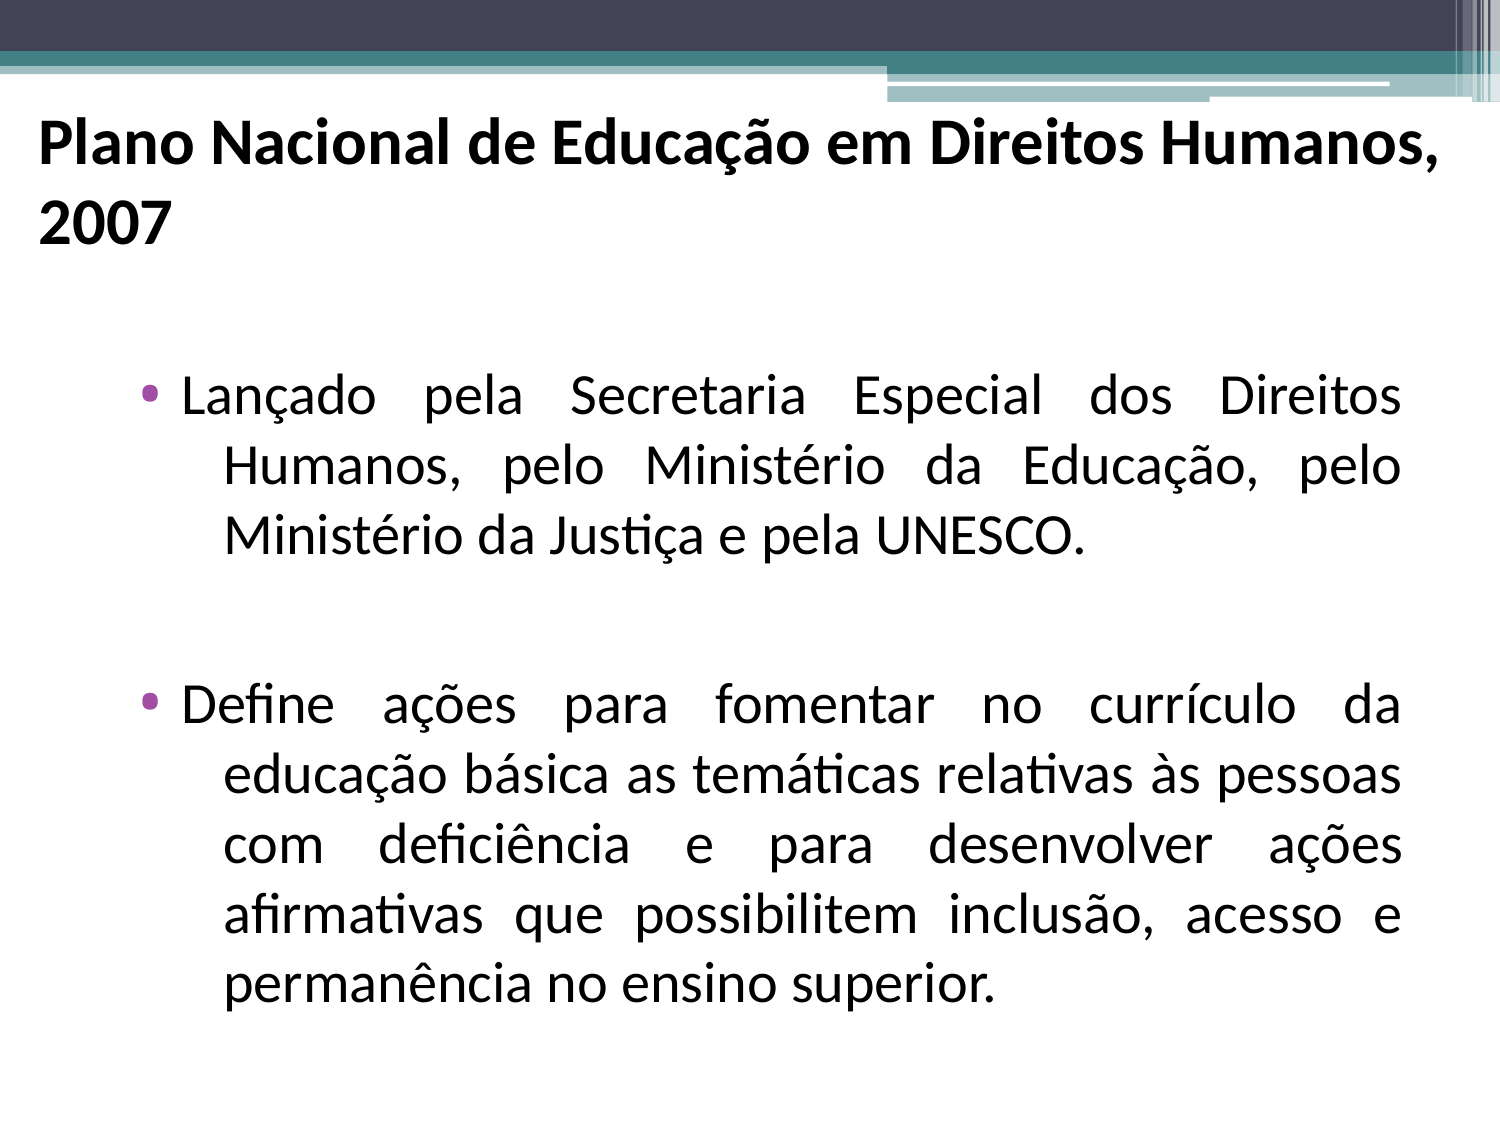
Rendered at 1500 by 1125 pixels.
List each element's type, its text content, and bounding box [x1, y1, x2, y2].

list Lançado pela Secretaria Especial dos Direitos Humanos, pelo Ministério da Educação, pelo Ministério da Justiça e pela UNESCO. Define ações para fomentar no currículo da educação básica as temáticas relativas às pessoas com deficiência e para desenvolver ações afirmativas que possibilitem inclusão, acesso e permanência no ensino superior. [88, 255, 1439, 1071]
title Plano Nacional de Educação em Direitos Humanos, 2007 [23, 90, 1500, 244]
